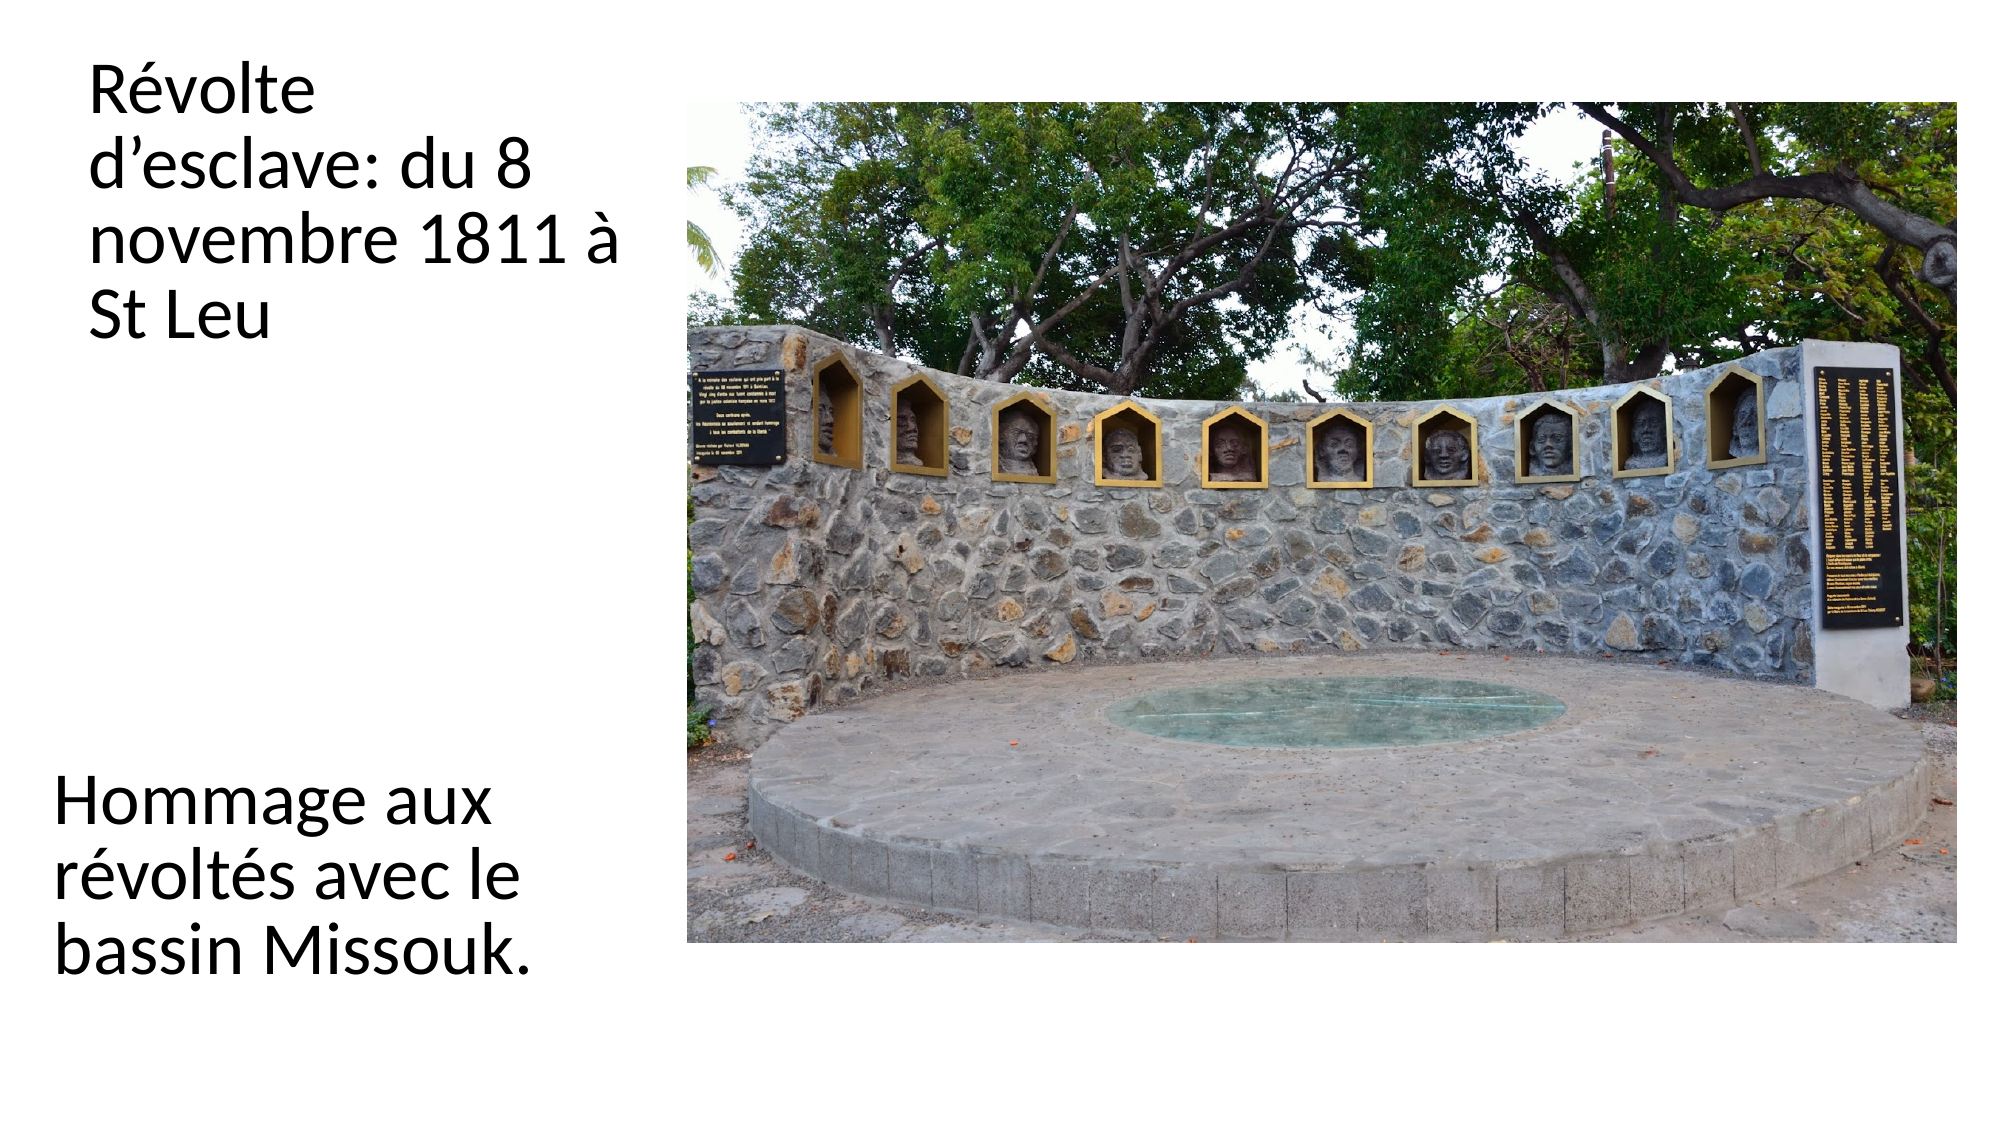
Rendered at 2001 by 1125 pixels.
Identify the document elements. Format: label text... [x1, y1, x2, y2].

text_box Hommage aux révoltés avec le bassin Missouk. [39, 760, 622, 1046]
text_box Révolte d’esclave: du 8 novembre 1811 à St Leu [73, 50, 640, 425]
picture [687, 102, 1957, 943]
